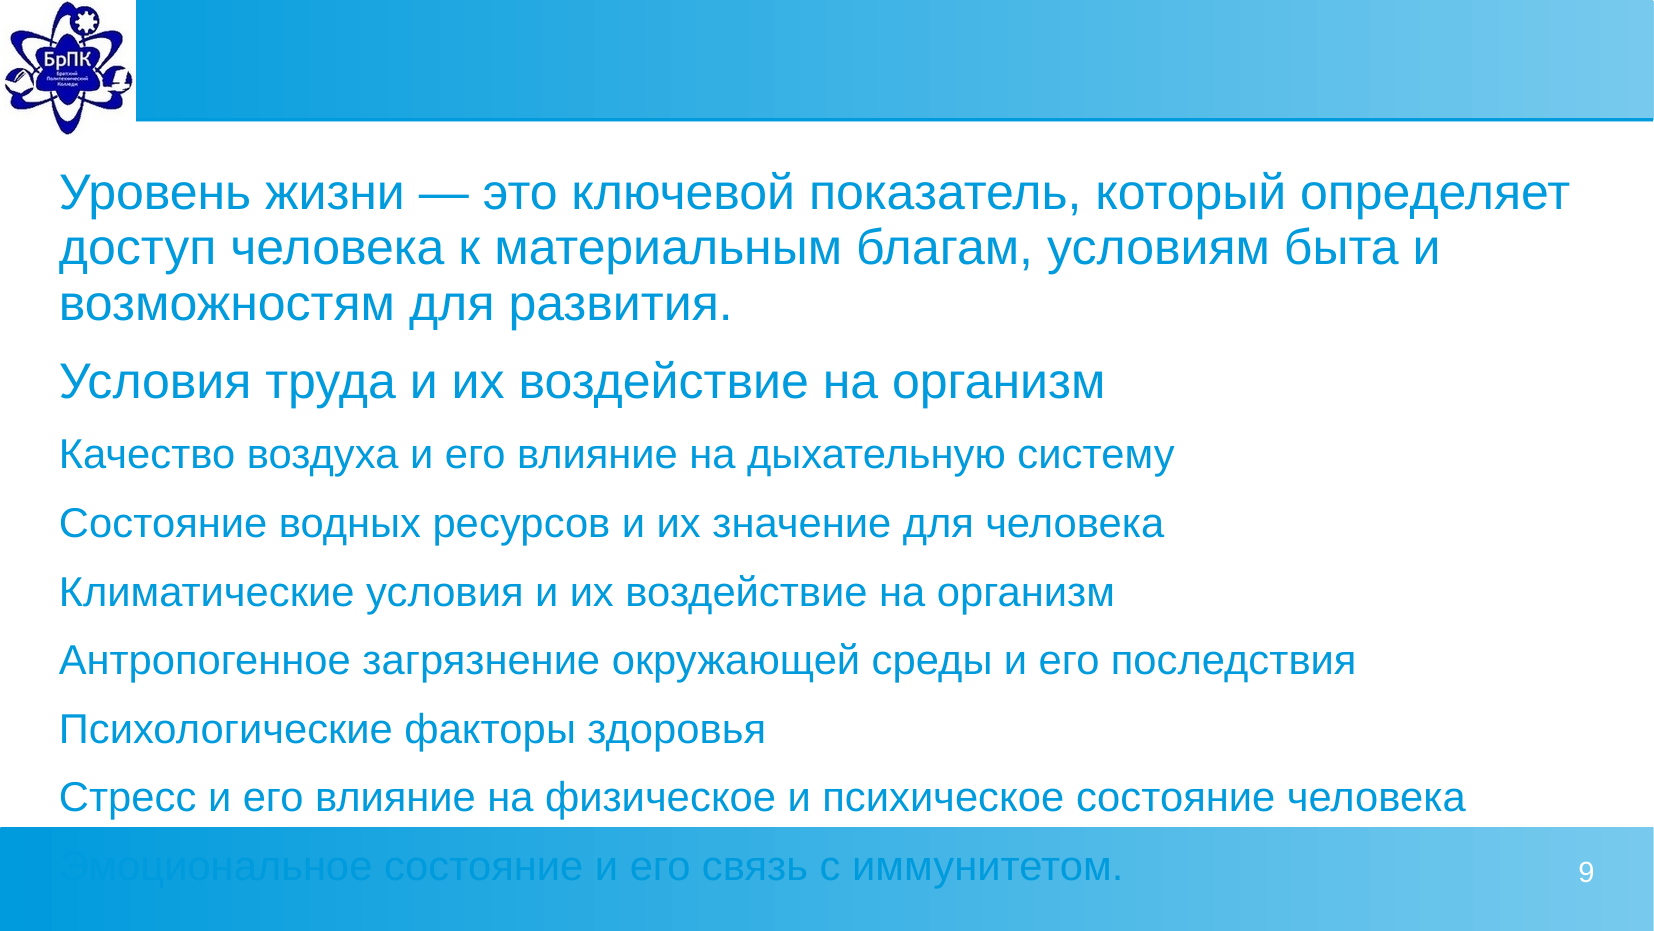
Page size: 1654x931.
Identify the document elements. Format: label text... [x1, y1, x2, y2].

picture [0, 0, 136, 136]
list Уровень жизни — это ключевой показатель, который определяет доступ человека к материальным благам, условиям быта и возможностям для развития. Условия труда и их воздействие на организм Качество воздуха и его влияние на дыхательную систему Состояние водных ресурсов и их значение для человека Климатические условия и их воздействие на организм Антропогенное загрязнение окружающей среды и его последствия Психологические факторы здоровья Стресс и его влияние на физическое и психическое состояние человека Эмоциональное состояние и его связь с иммунитетом. [59, 163, 1595, 768]
